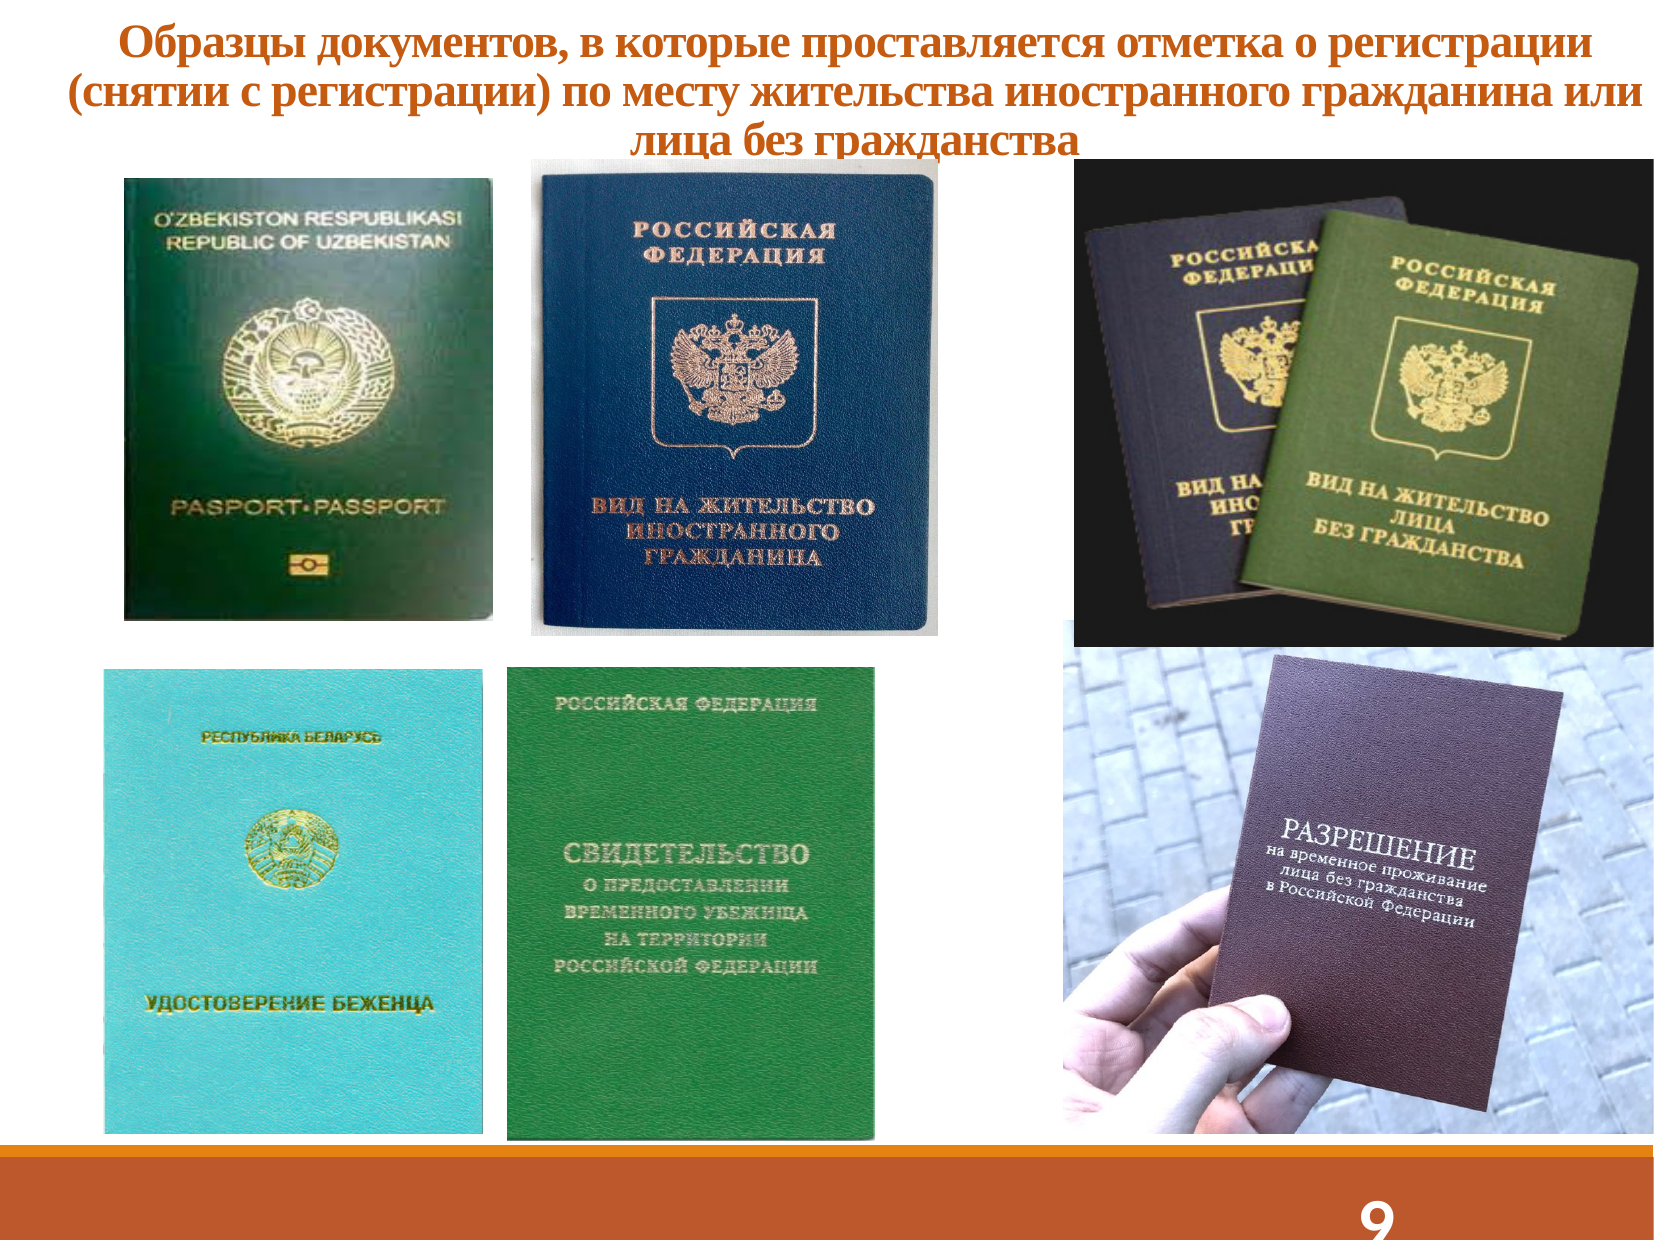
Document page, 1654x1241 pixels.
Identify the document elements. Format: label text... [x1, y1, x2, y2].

text_box [1342, 1168, 1521, 1235]
picture [1063, 159, 1654, 1134]
picture [507, 667, 875, 1141]
picture [531, 159, 938, 636]
picture [103, 669, 483, 1134]
title Образцы документов, в которые проставляется отметка о регистрации (снятии с регистрации) по месту жительства иностранного гражданина или лица без гражданства [45, 11, 1654, 160]
picture [124, 178, 493, 621]
